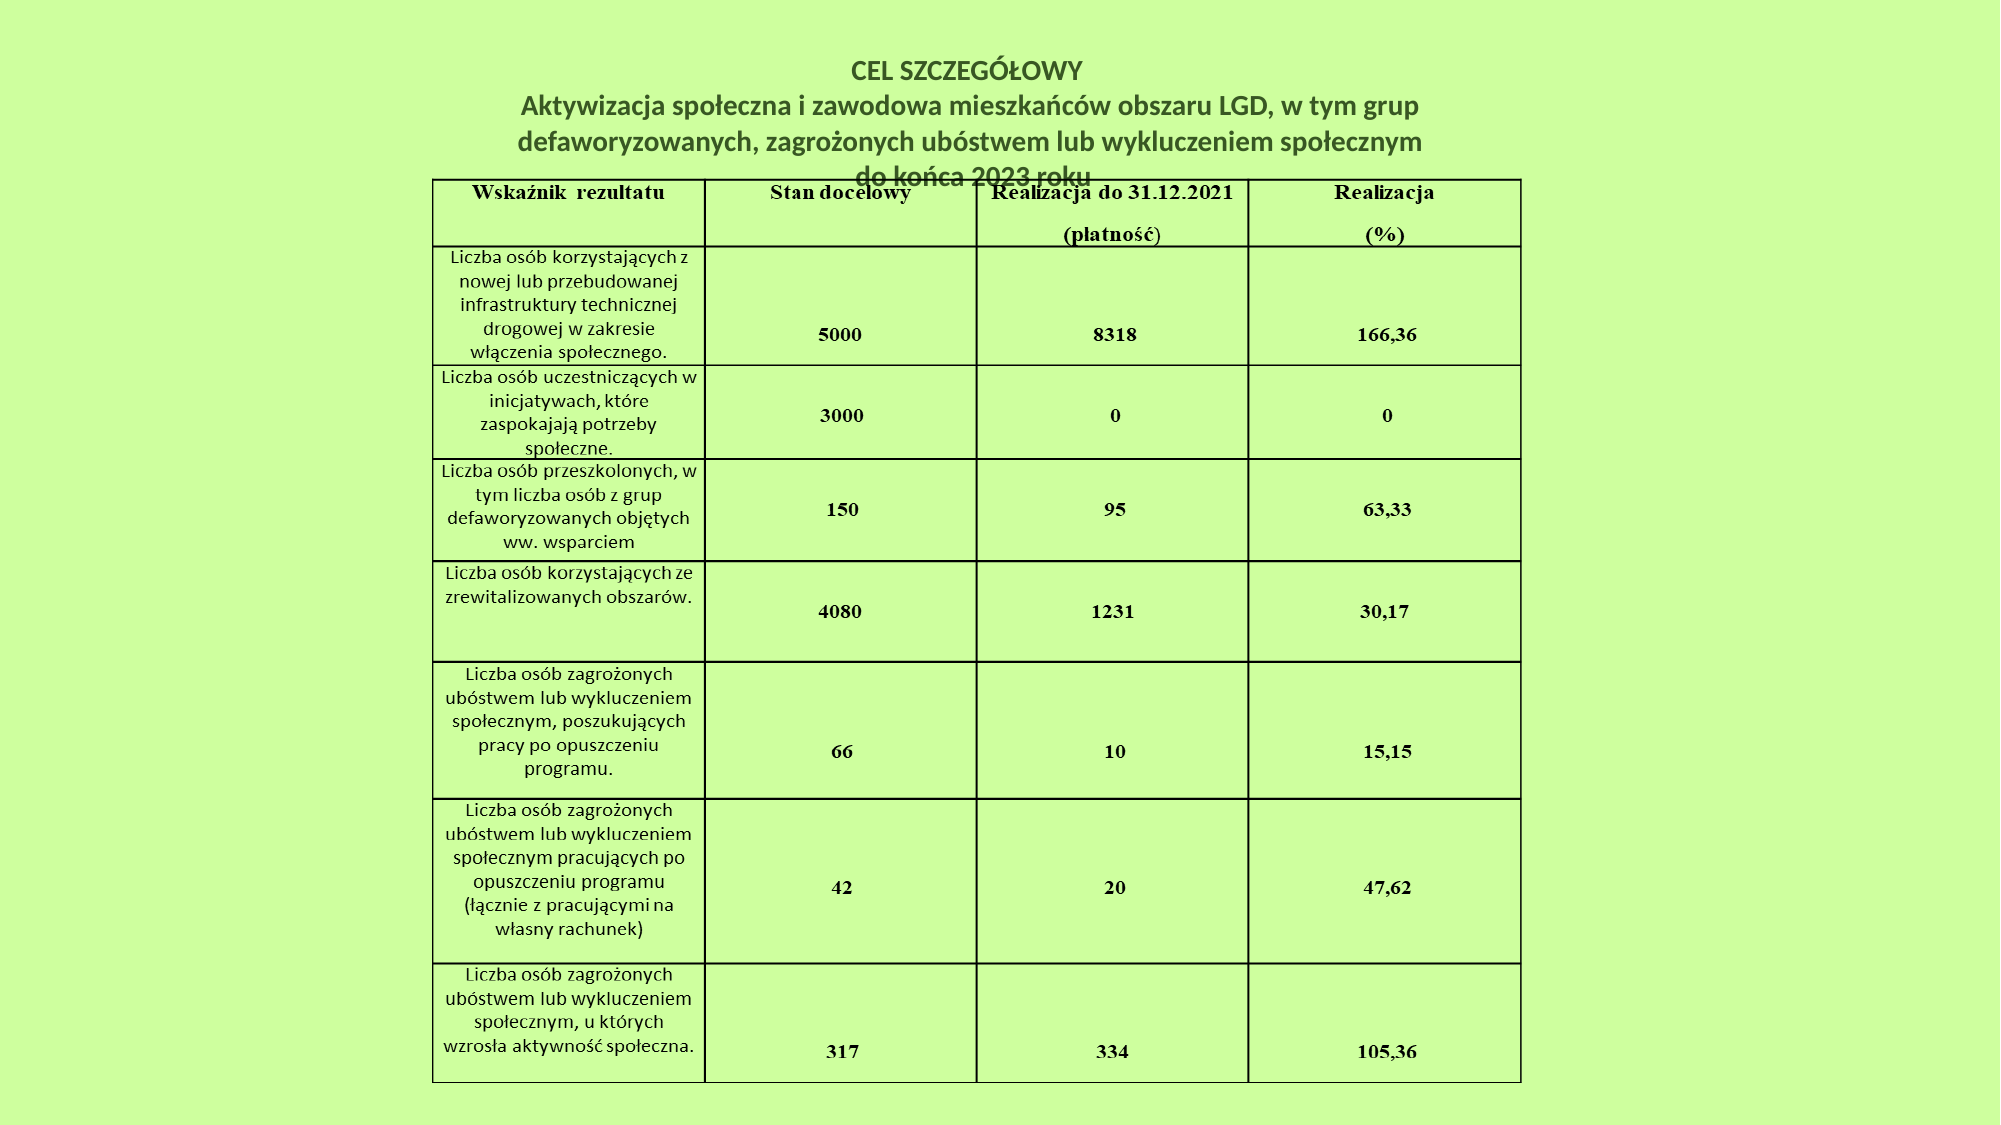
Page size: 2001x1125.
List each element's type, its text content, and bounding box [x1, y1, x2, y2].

picture [432, 172, 1522, 1083]
title CEL SZCZEGÓŁOWY Aktywizacja społeczna i zawodowa mieszkańców obszaru LGD, w tym grup defaworyzowanych, zagrożonych ubóstwem lub wykluczeniem społecznym do końca 2023 roku [456, 42, 1485, 161]
